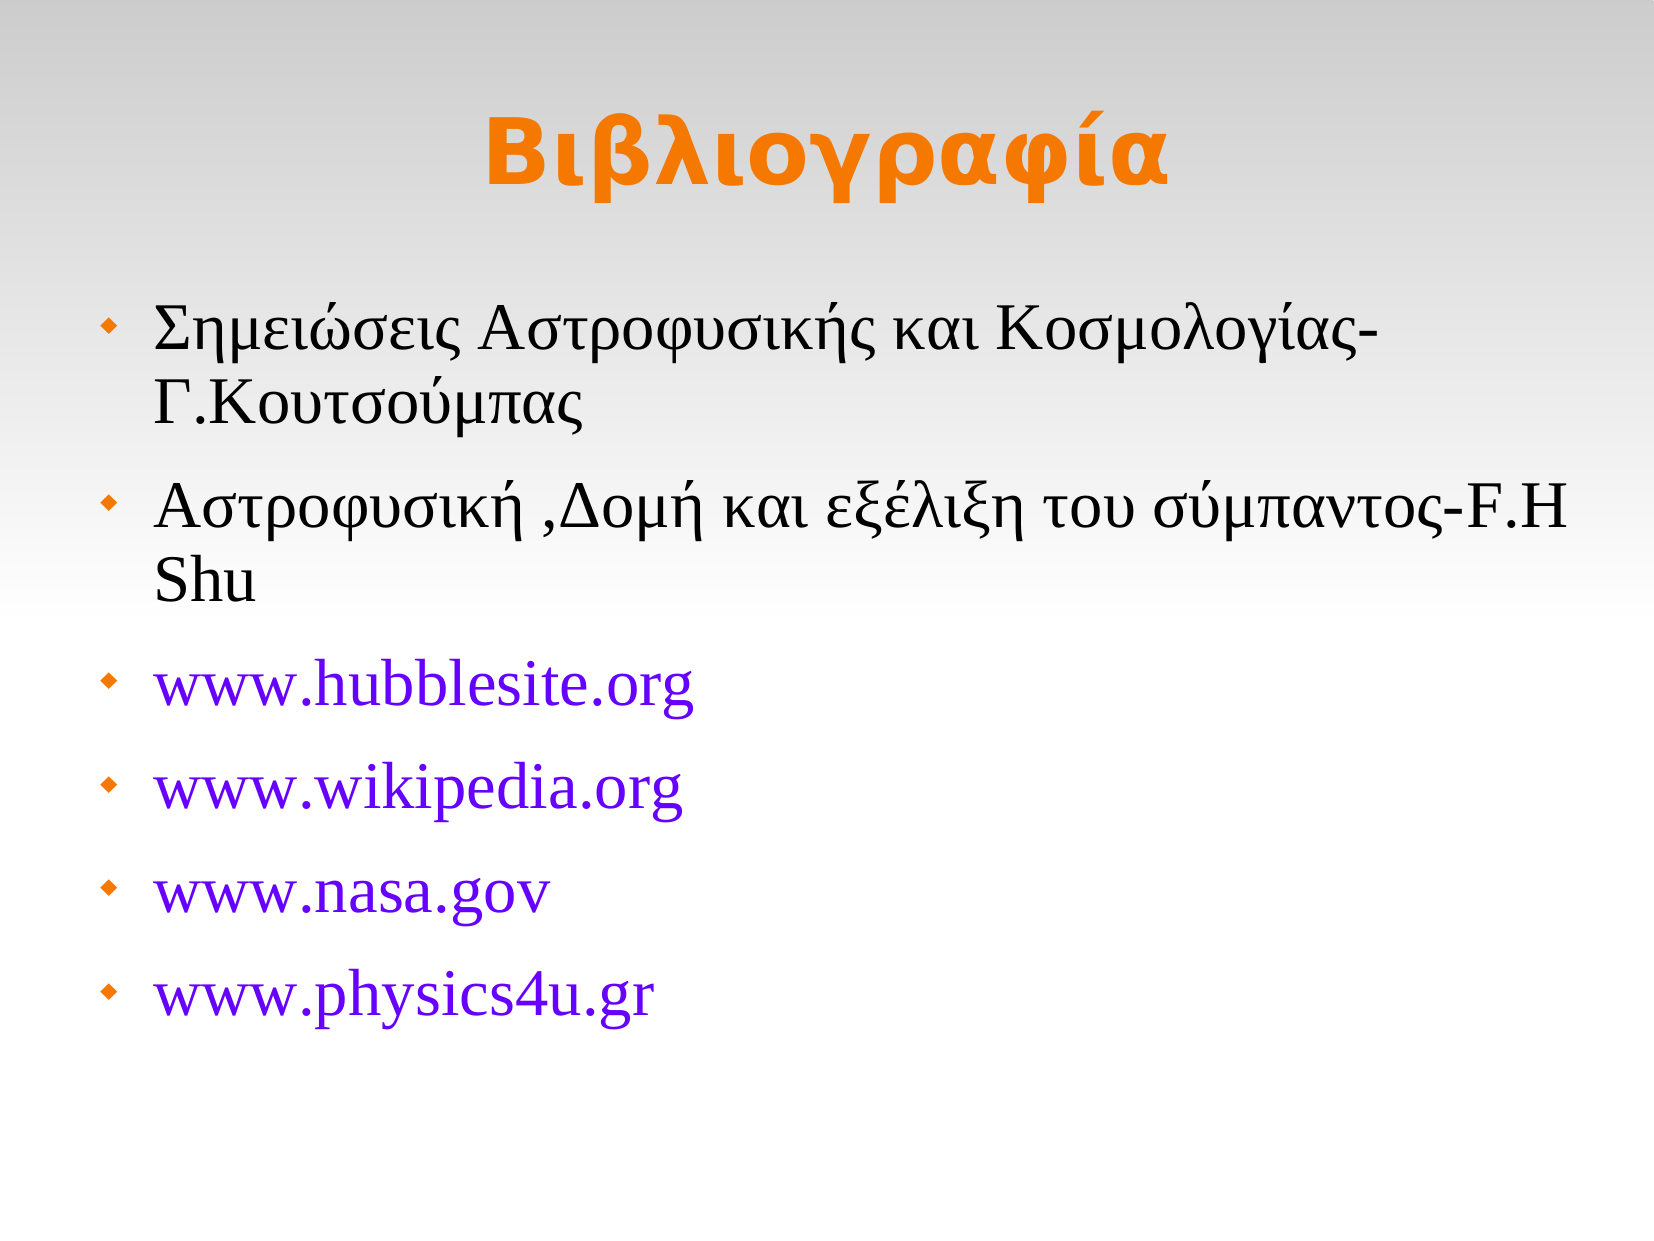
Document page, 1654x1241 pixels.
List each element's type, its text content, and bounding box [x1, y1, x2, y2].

title Βιβλιογραφία [82, 49, 1571, 257]
list Σημειώσεις Αστροφυσικής και Κοσμολογίας-Γ.Κουτσούμπας Αστροφυσική ,Δομή και εξέλιξη του σύμπαντος-F.H Shu www.hubblesite.org www.wikipedia.org www.nasa.gov www.physics4u.gr [82, 290, 1571, 1109]
